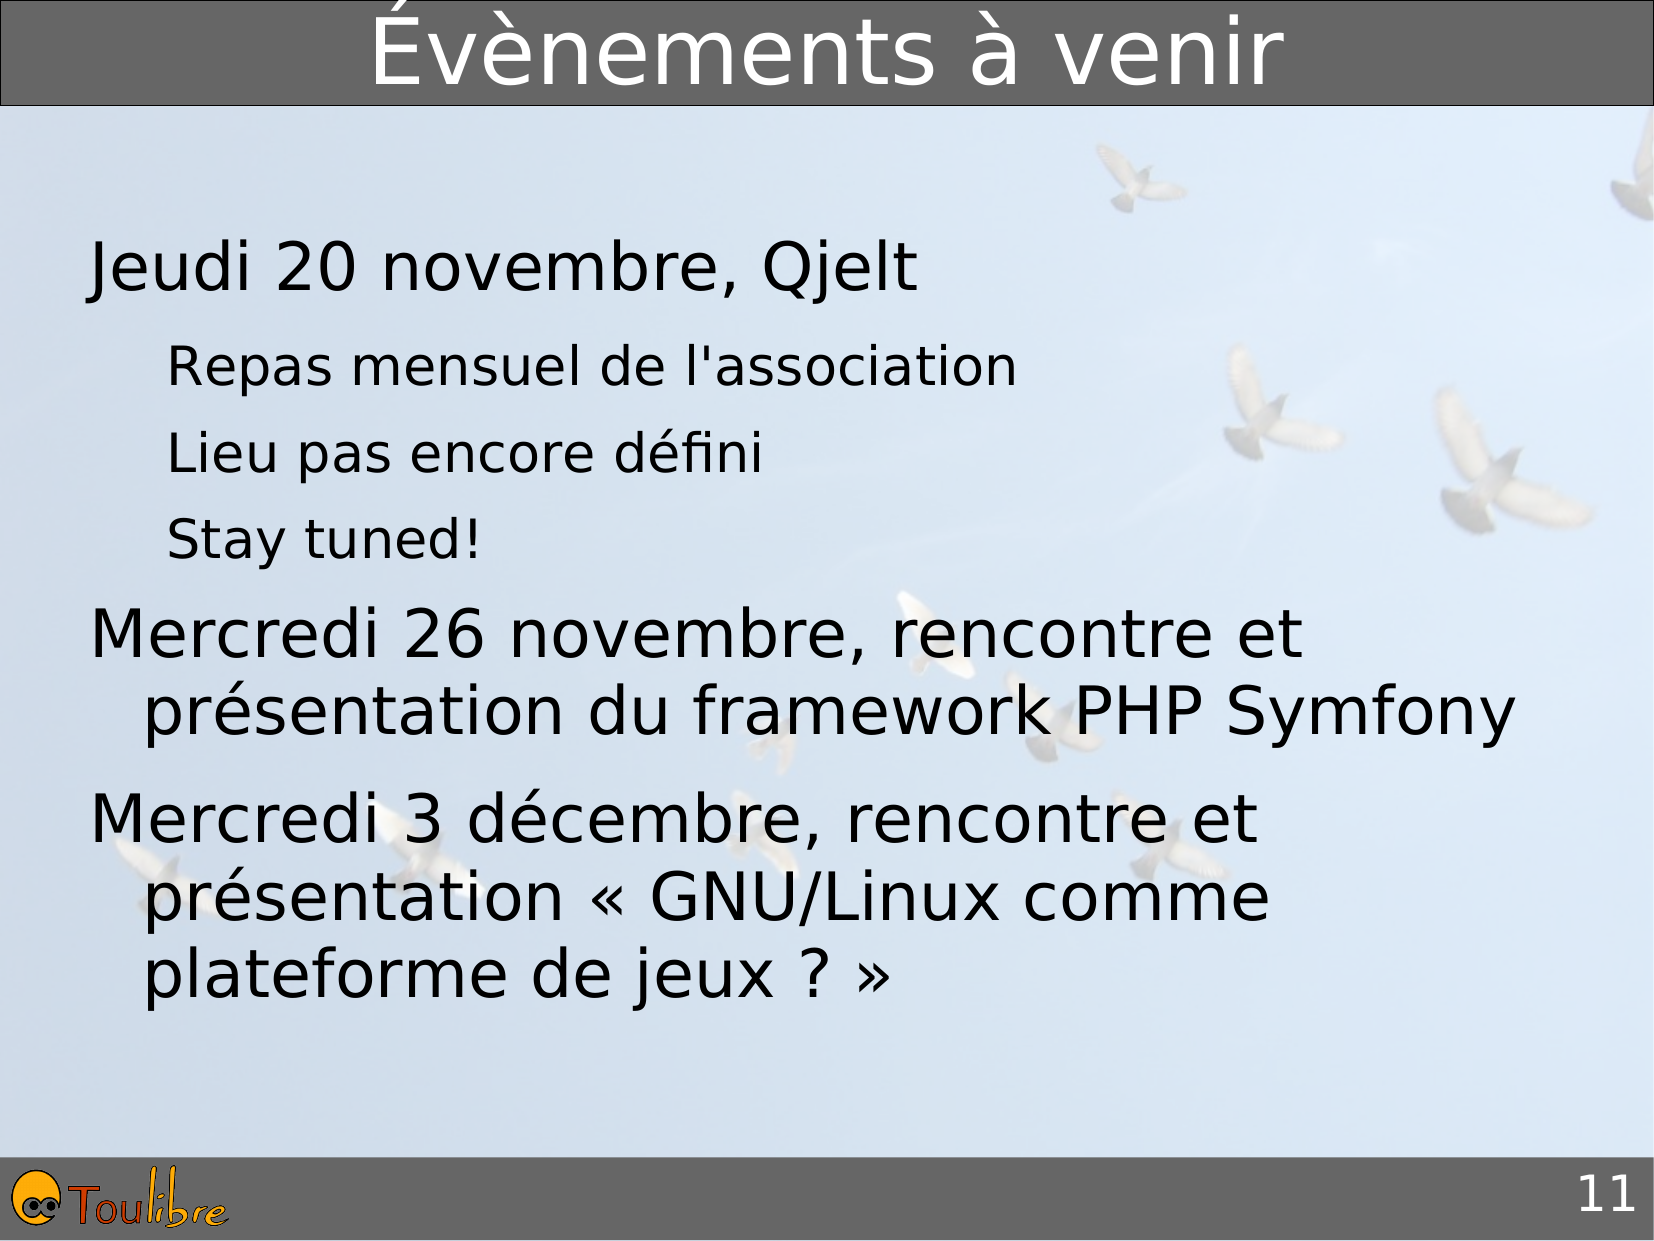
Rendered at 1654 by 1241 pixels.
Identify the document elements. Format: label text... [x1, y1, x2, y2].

title Évènements à venir [0, 0, 1654, 107]
picture [11, 1165, 229, 1228]
list Jeudi 20 novembre, Qjelt Repas mensuel de l'association Lieu pas encore défini Stay tuned! Mercredi 26 novembre, rencontre et présentation du framework PHP Symfony Mercredi 3 décembre, rencontre et présentation « GNU/Linux comme plateforme de jeux ? » [72, 227, 1561, 1045]
